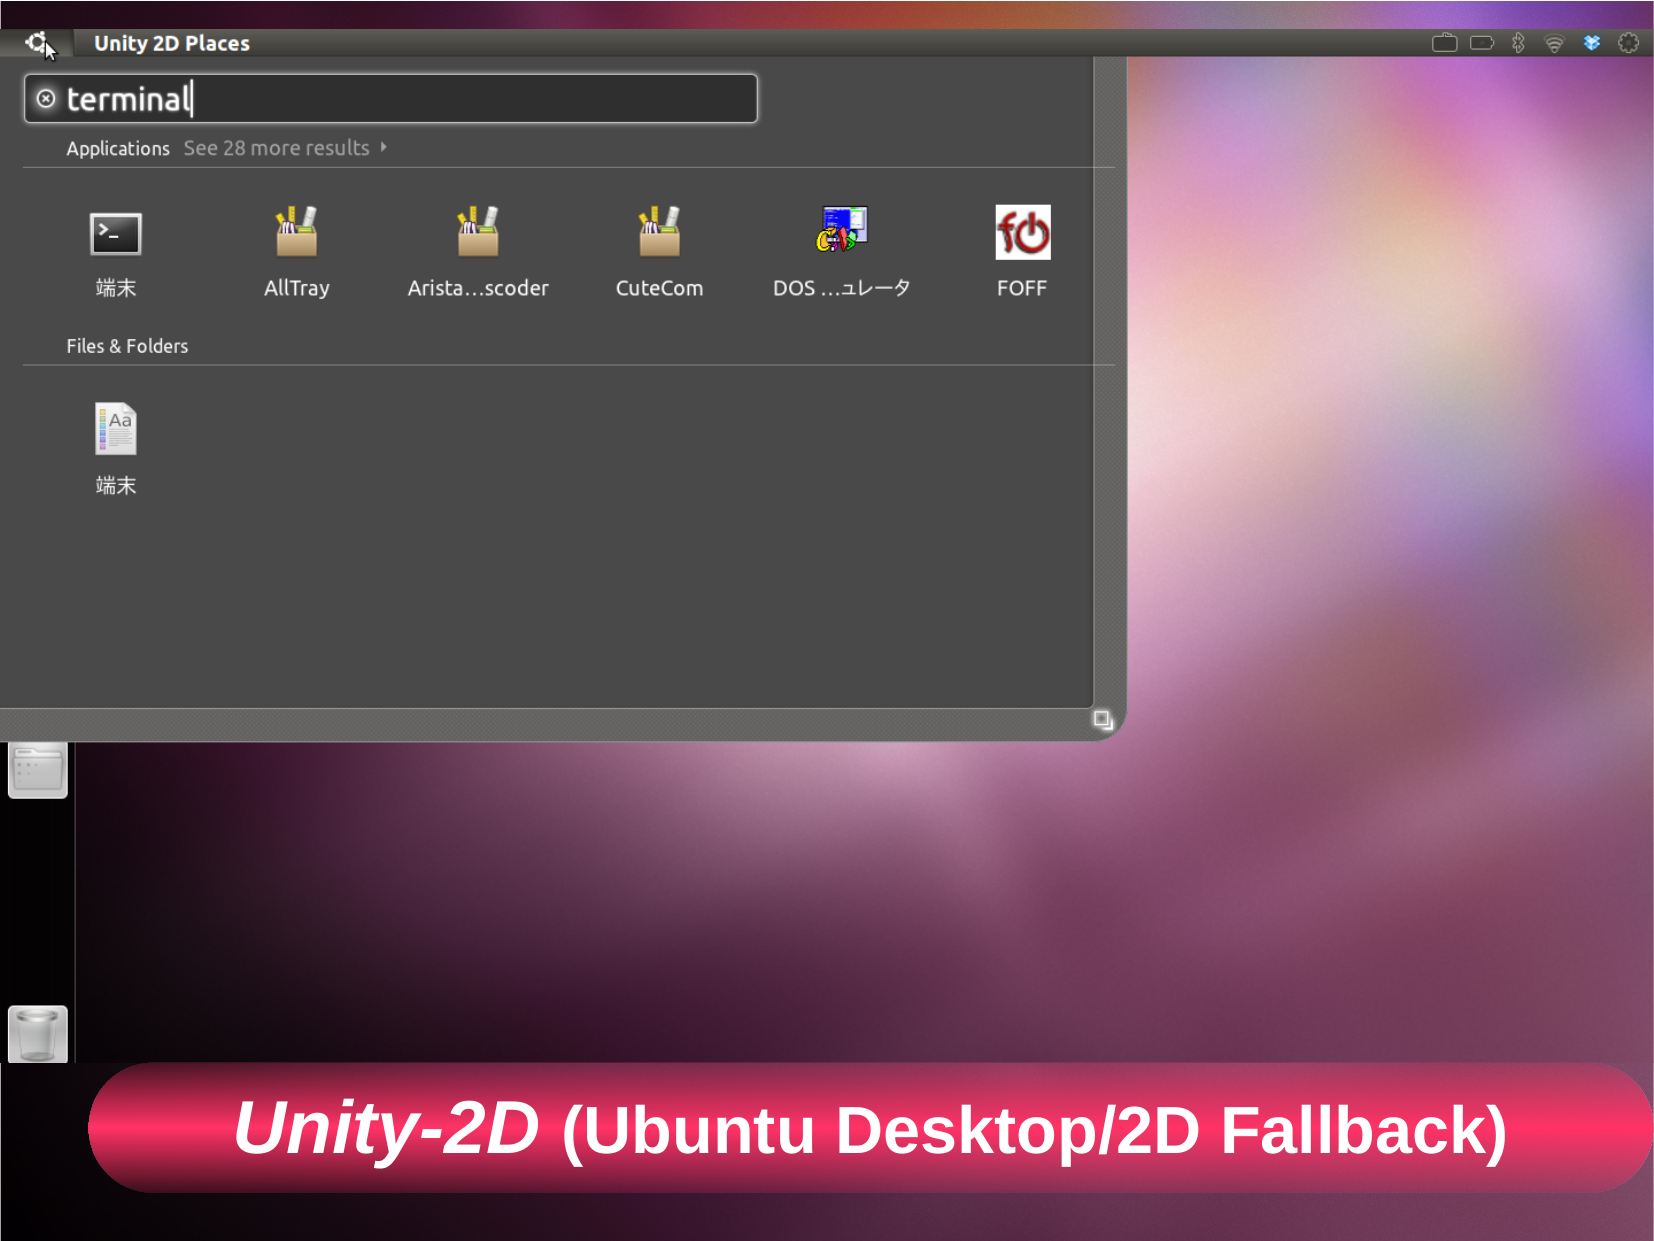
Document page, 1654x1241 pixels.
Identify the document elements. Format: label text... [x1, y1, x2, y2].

picture [0, 1, 1654, 1241]
text_box Unity-2D (Ubuntu Desktop/2D Fallback) [88, 1062, 1654, 1193]
